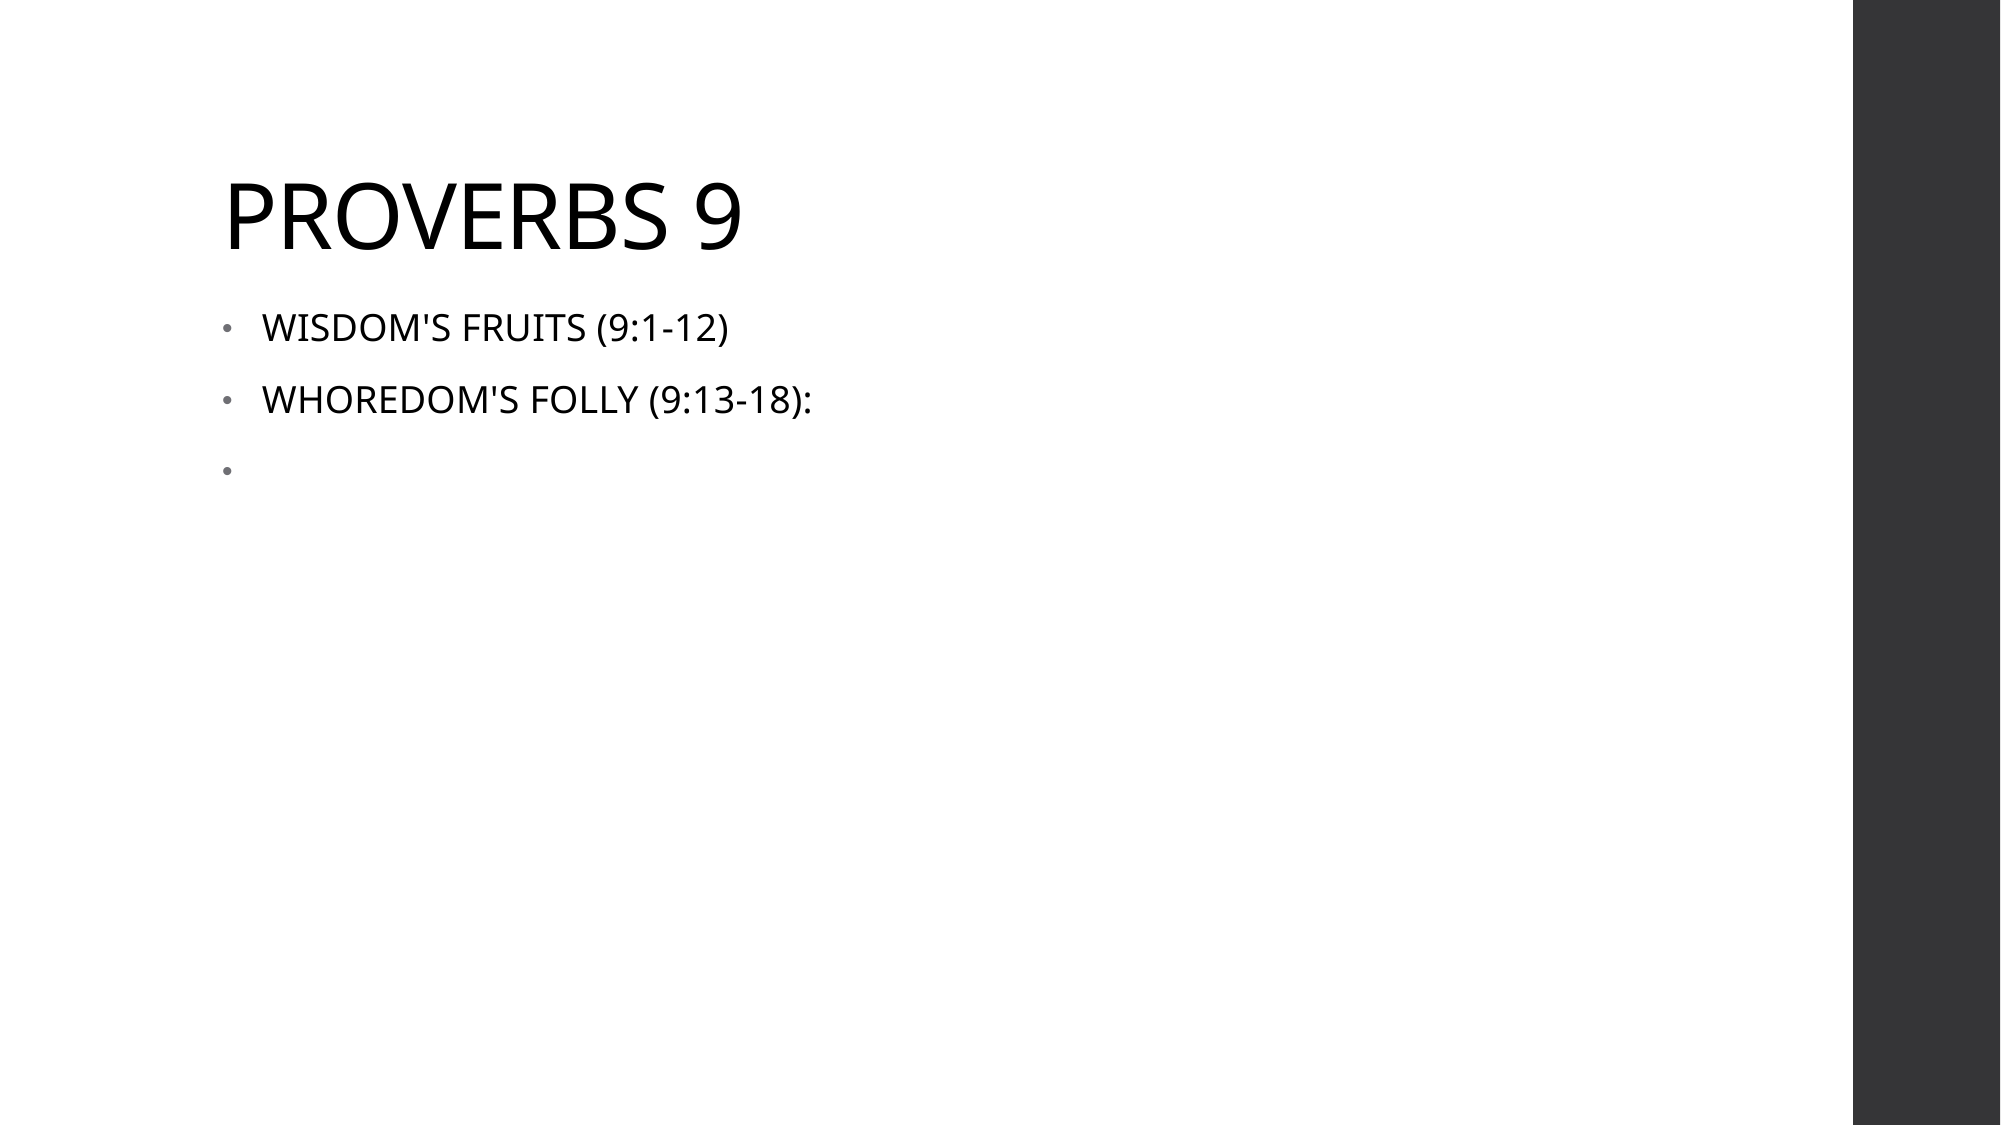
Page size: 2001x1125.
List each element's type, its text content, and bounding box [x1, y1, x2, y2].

list WISDOM'S FRUITS (9:1-12) WHOREDOM'S FOLLY (9:13-18): [206, 299, 1617, 1014]
title PROVERBS 9 [206, 60, 1797, 278]
